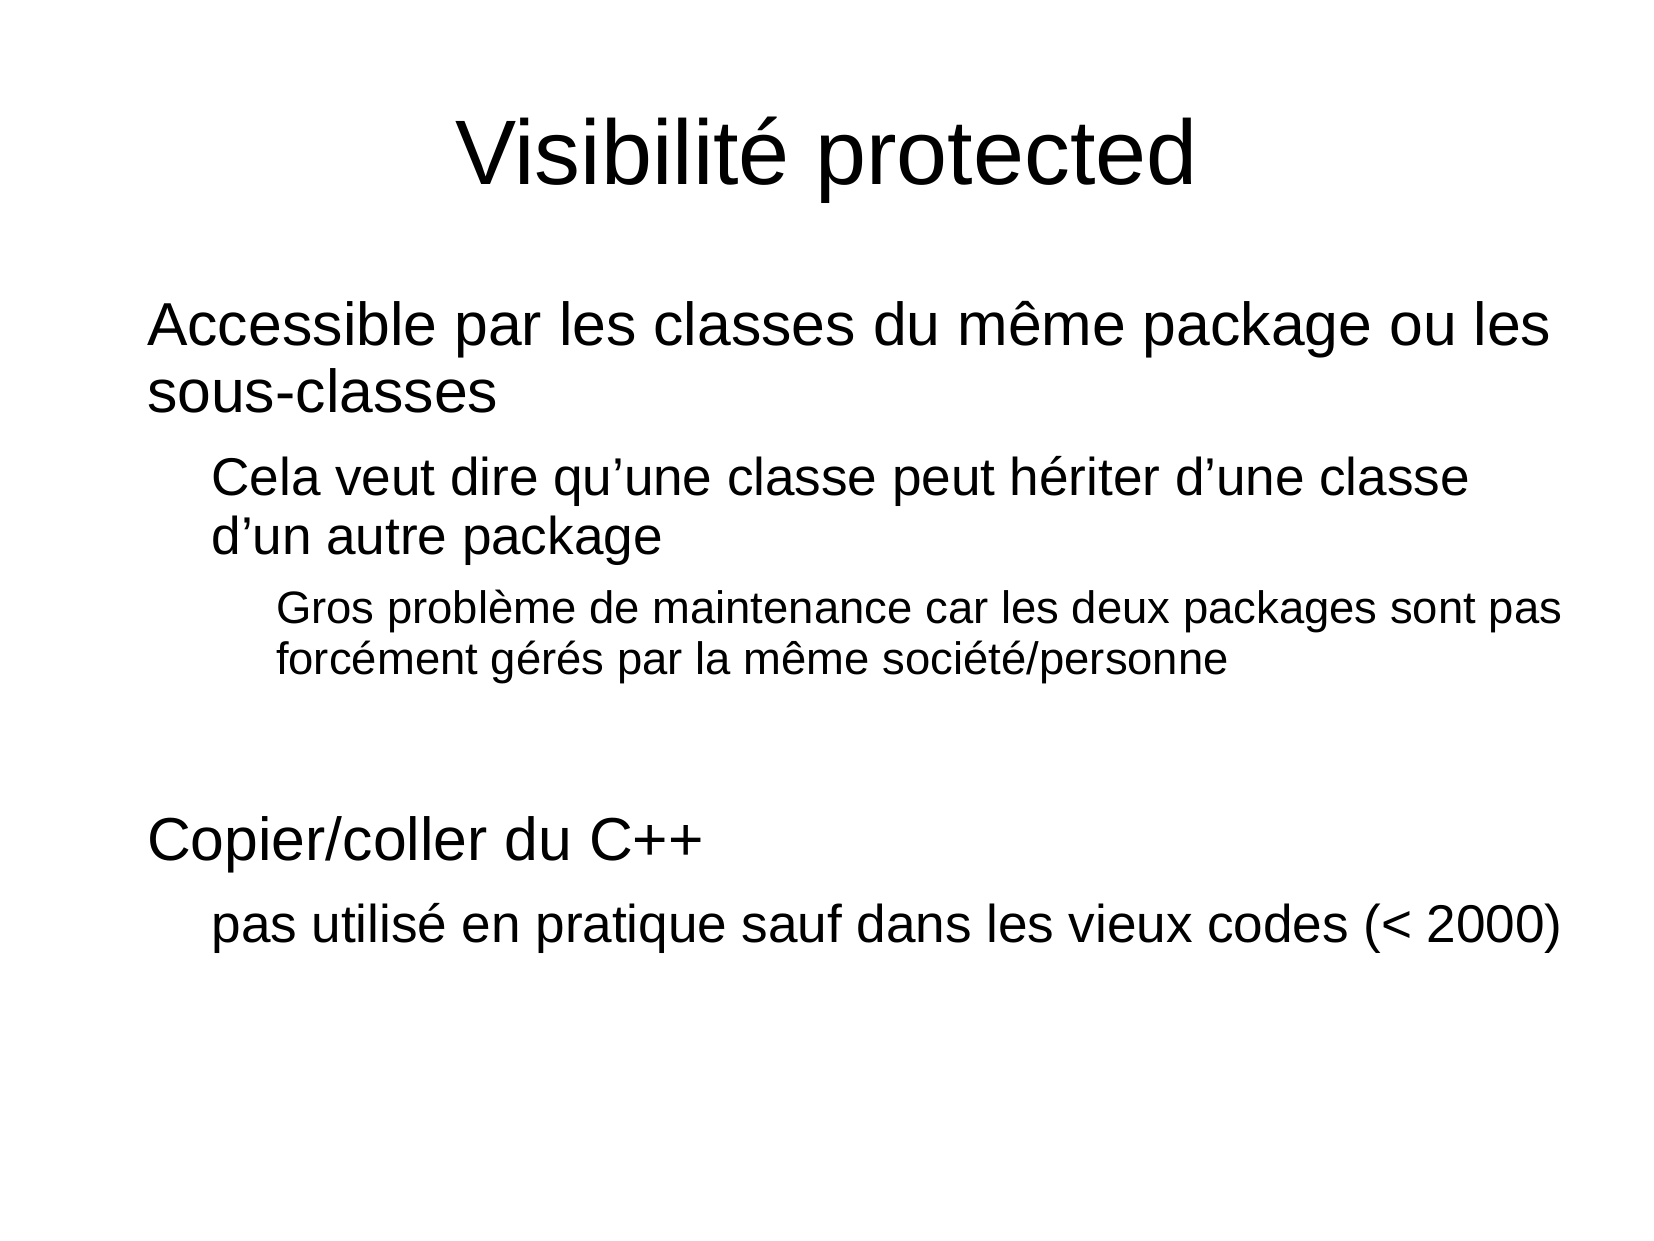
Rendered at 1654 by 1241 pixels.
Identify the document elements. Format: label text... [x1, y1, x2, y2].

list Accessible par les classes du même package ou les sous-classes Cela veut dire qu’une classe peut hériter d’une classe d’un autre package Gros problème de maintenance car les deux packages sont pas forcément gérés par la même société/personne Copier/coller du C++ pas utilisé en pratique sauf dans les vieux codes (< 2000) [82, 290, 1571, 1010]
title Visibilité protected [82, 49, 1571, 257]
